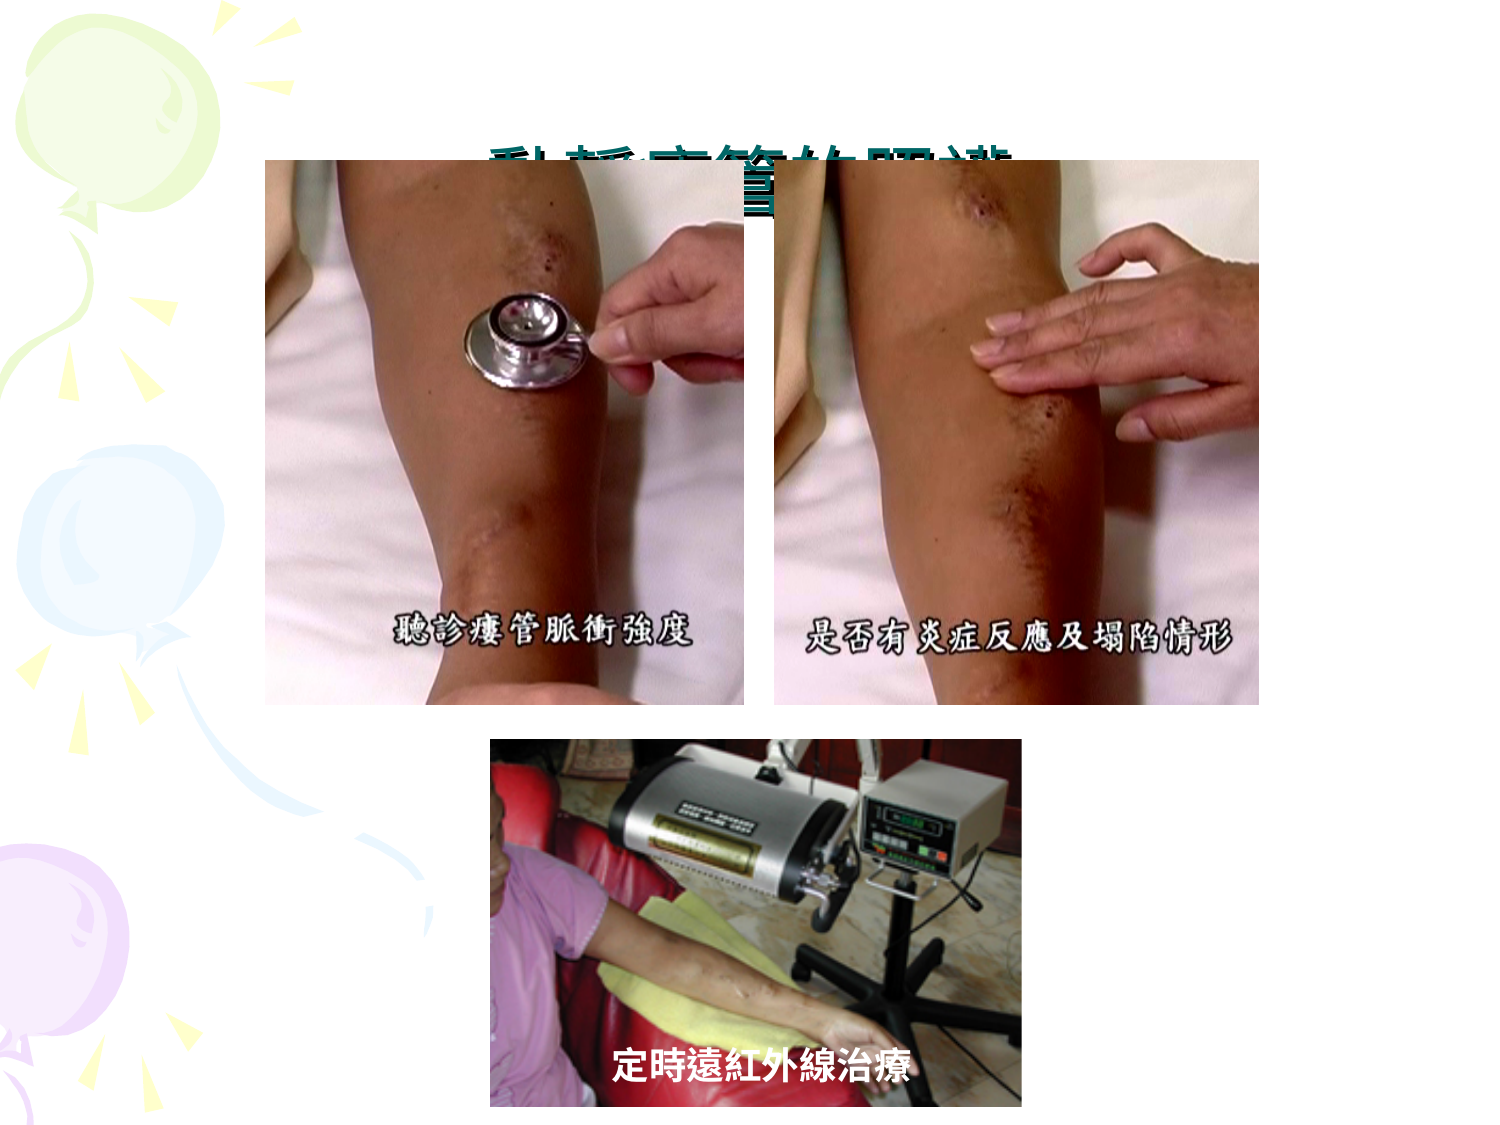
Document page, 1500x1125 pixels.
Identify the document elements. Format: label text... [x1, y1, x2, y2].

picture [265, 160, 744, 705]
title 動靜瘻管的照護 [72, 16, 1426, 233]
picture [490, 739, 1022, 1107]
picture [774, 160, 1259, 705]
text_box 定時遠紅外線治療 [526, 1023, 998, 1106]
